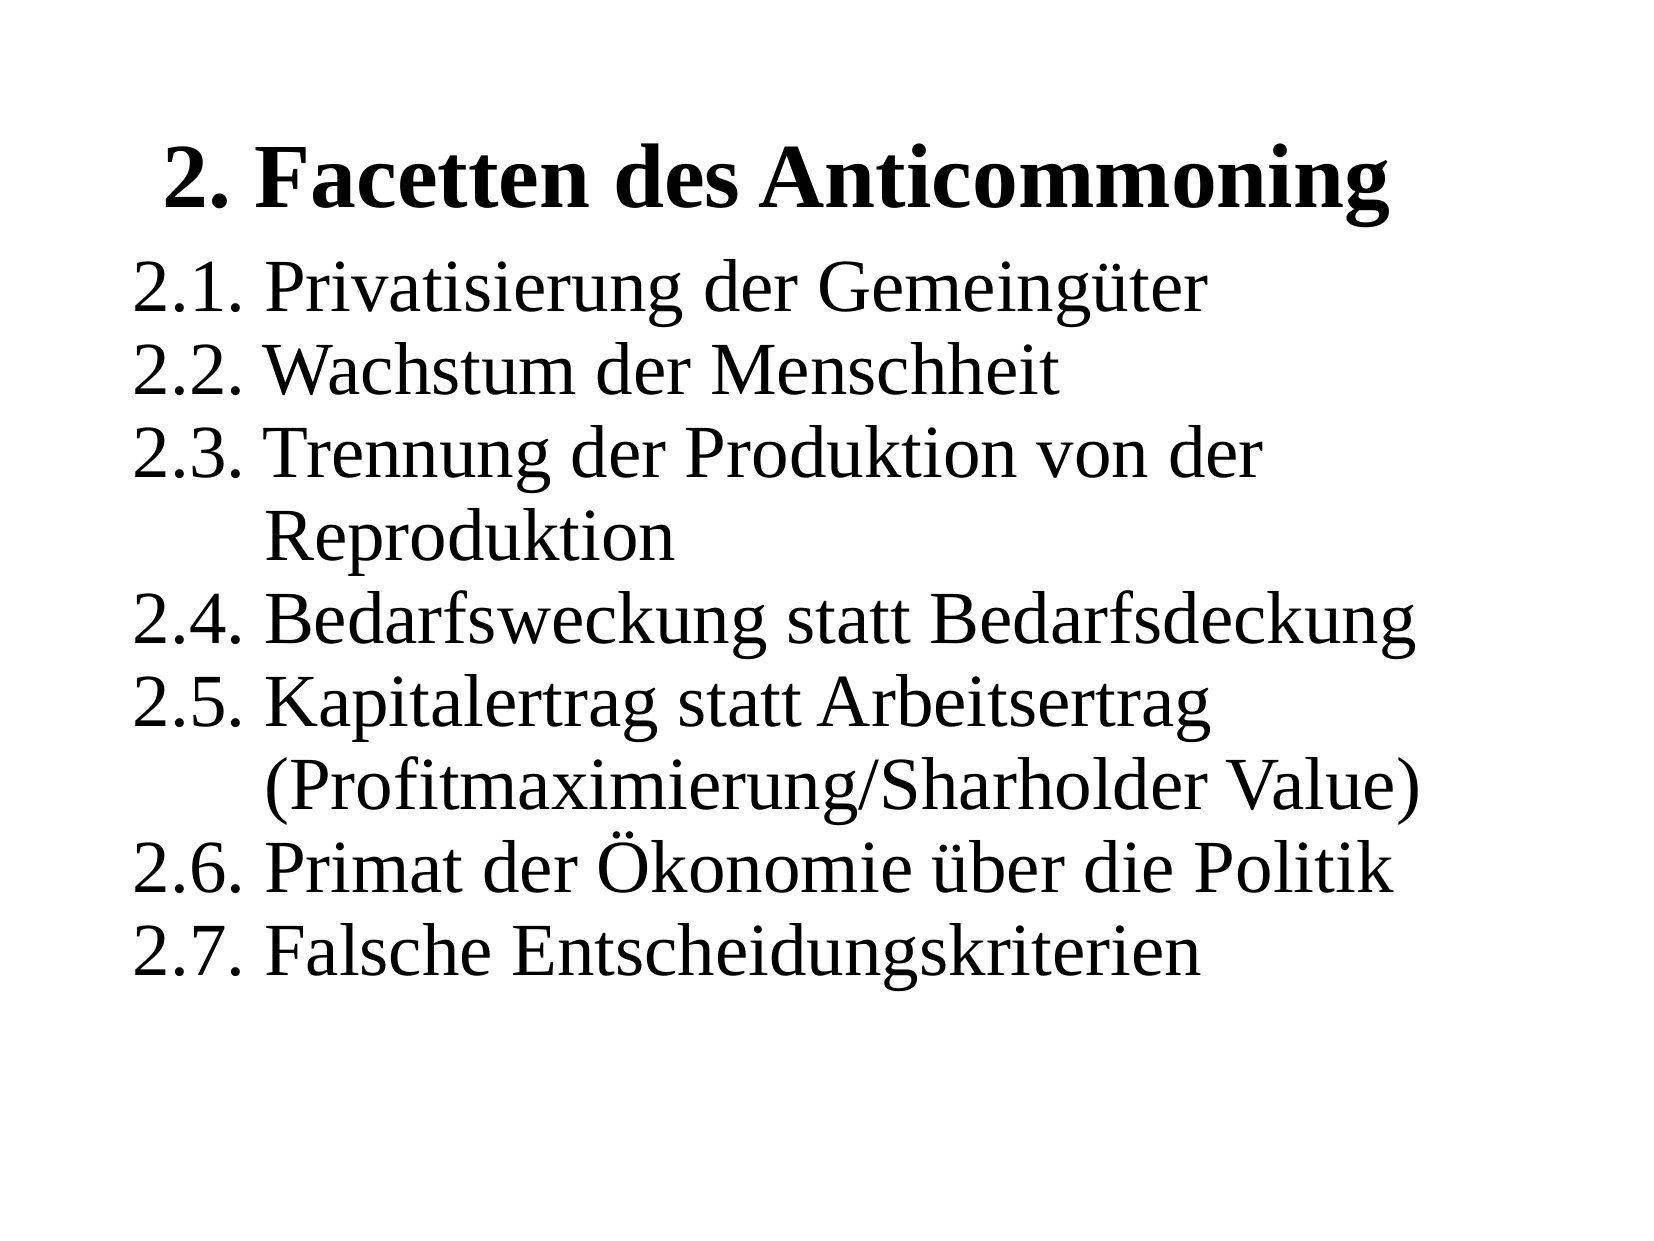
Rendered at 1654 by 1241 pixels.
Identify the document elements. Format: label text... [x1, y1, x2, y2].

text_box 2. Facetten des Anticommoning 2.1. Privatisierung der Gemeingüter 2.2. Wachstum der Menschheit 2.3. Trennung der Produktion von der Reproduktion 2.4. Bedarfsweckung statt Bedarfsdeckung 2.5. Kapitalertrag statt Arbeitsertrag (Profitmaximierung/Sharholder Value) 2.6. Primat der Ökonomie über die Politik 2.7. Falsche Entscheidungskriterien [118, 118, 1565, 999]
